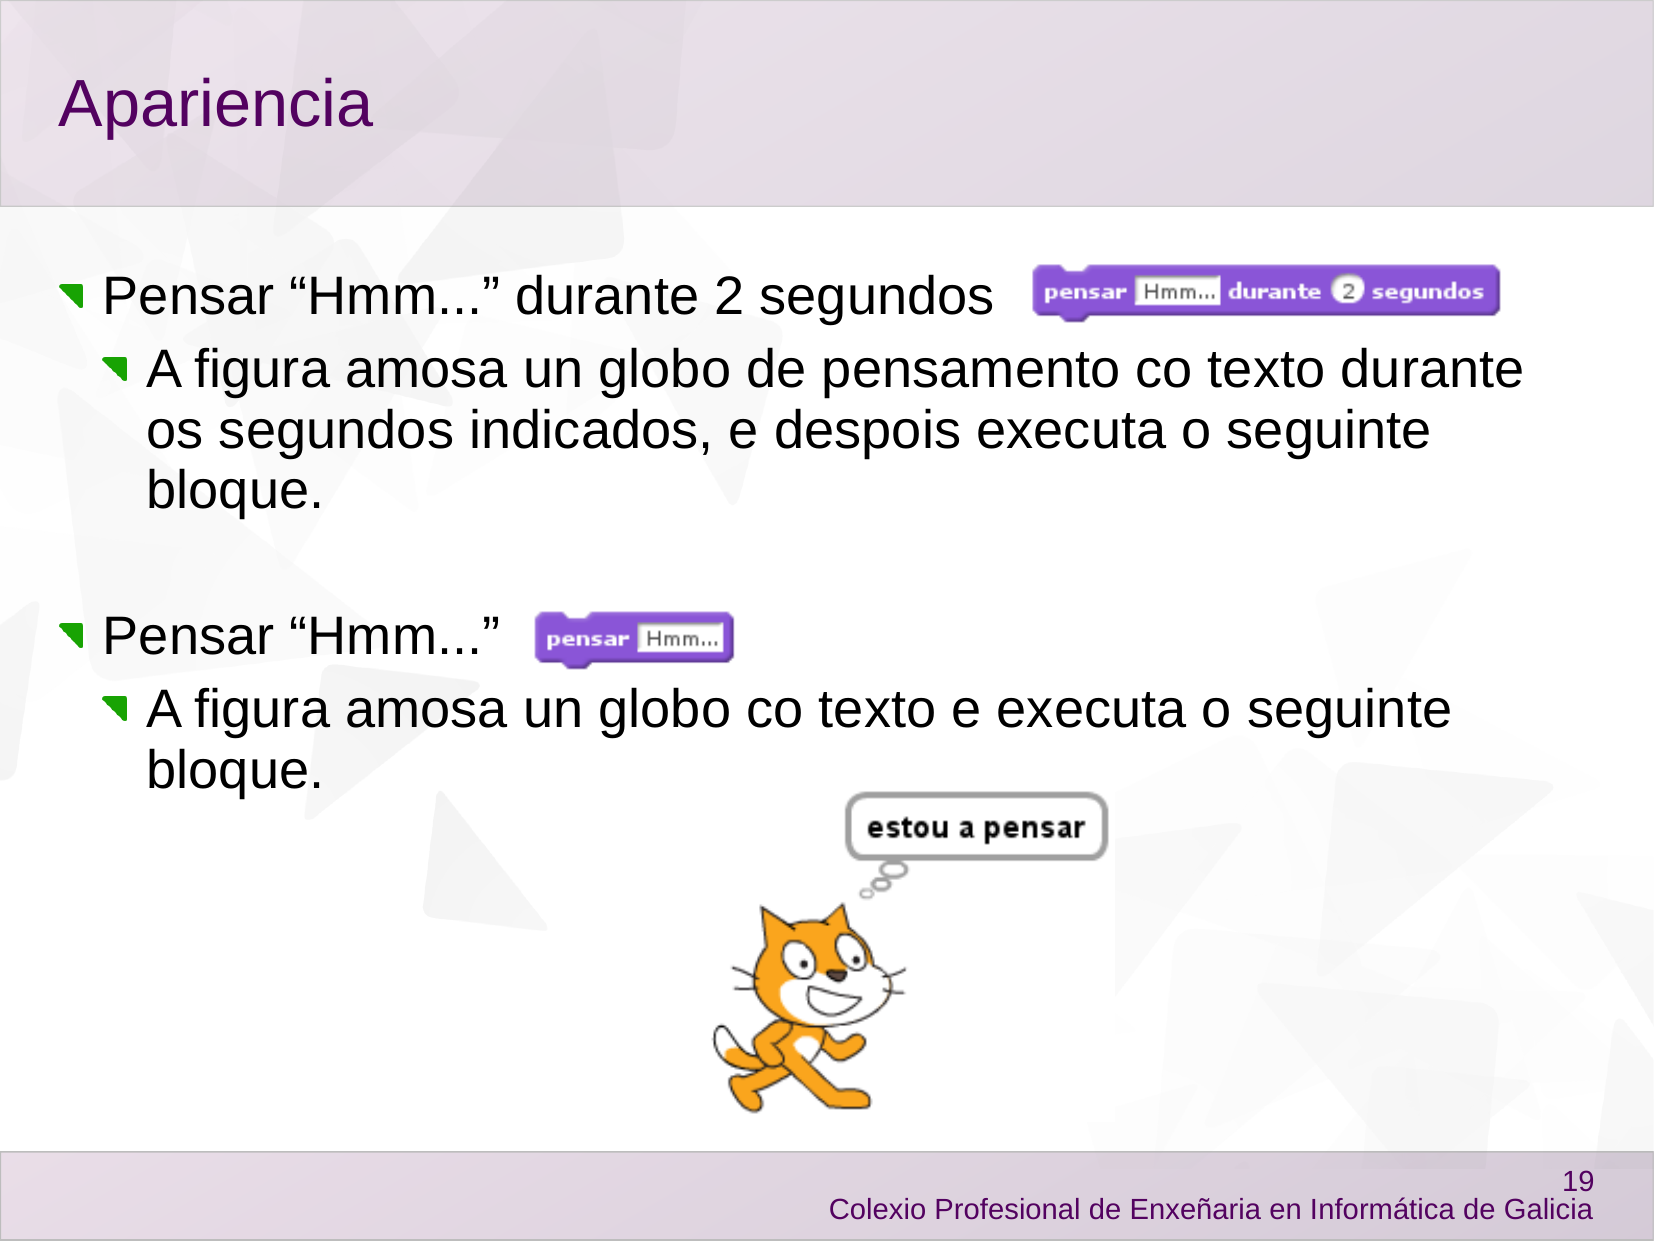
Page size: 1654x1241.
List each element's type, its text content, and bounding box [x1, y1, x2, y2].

picture [1027, 259, 1513, 331]
picture [708, 548, 1654, 1169]
title Apariencia [59, 29, 1595, 178]
picture [0, 0, 783, 931]
picture [523, 604, 751, 680]
list Pensar “Hmm...” durante 2 segundos A figura amosa un globo de pensamento co texto durante os segundos indicados, e despois executa o seguinte bloque. Pensar “Hmm...” A figura amosa un globo co texto e executa o seguinte bloque. [59, 265, 1595, 986]
